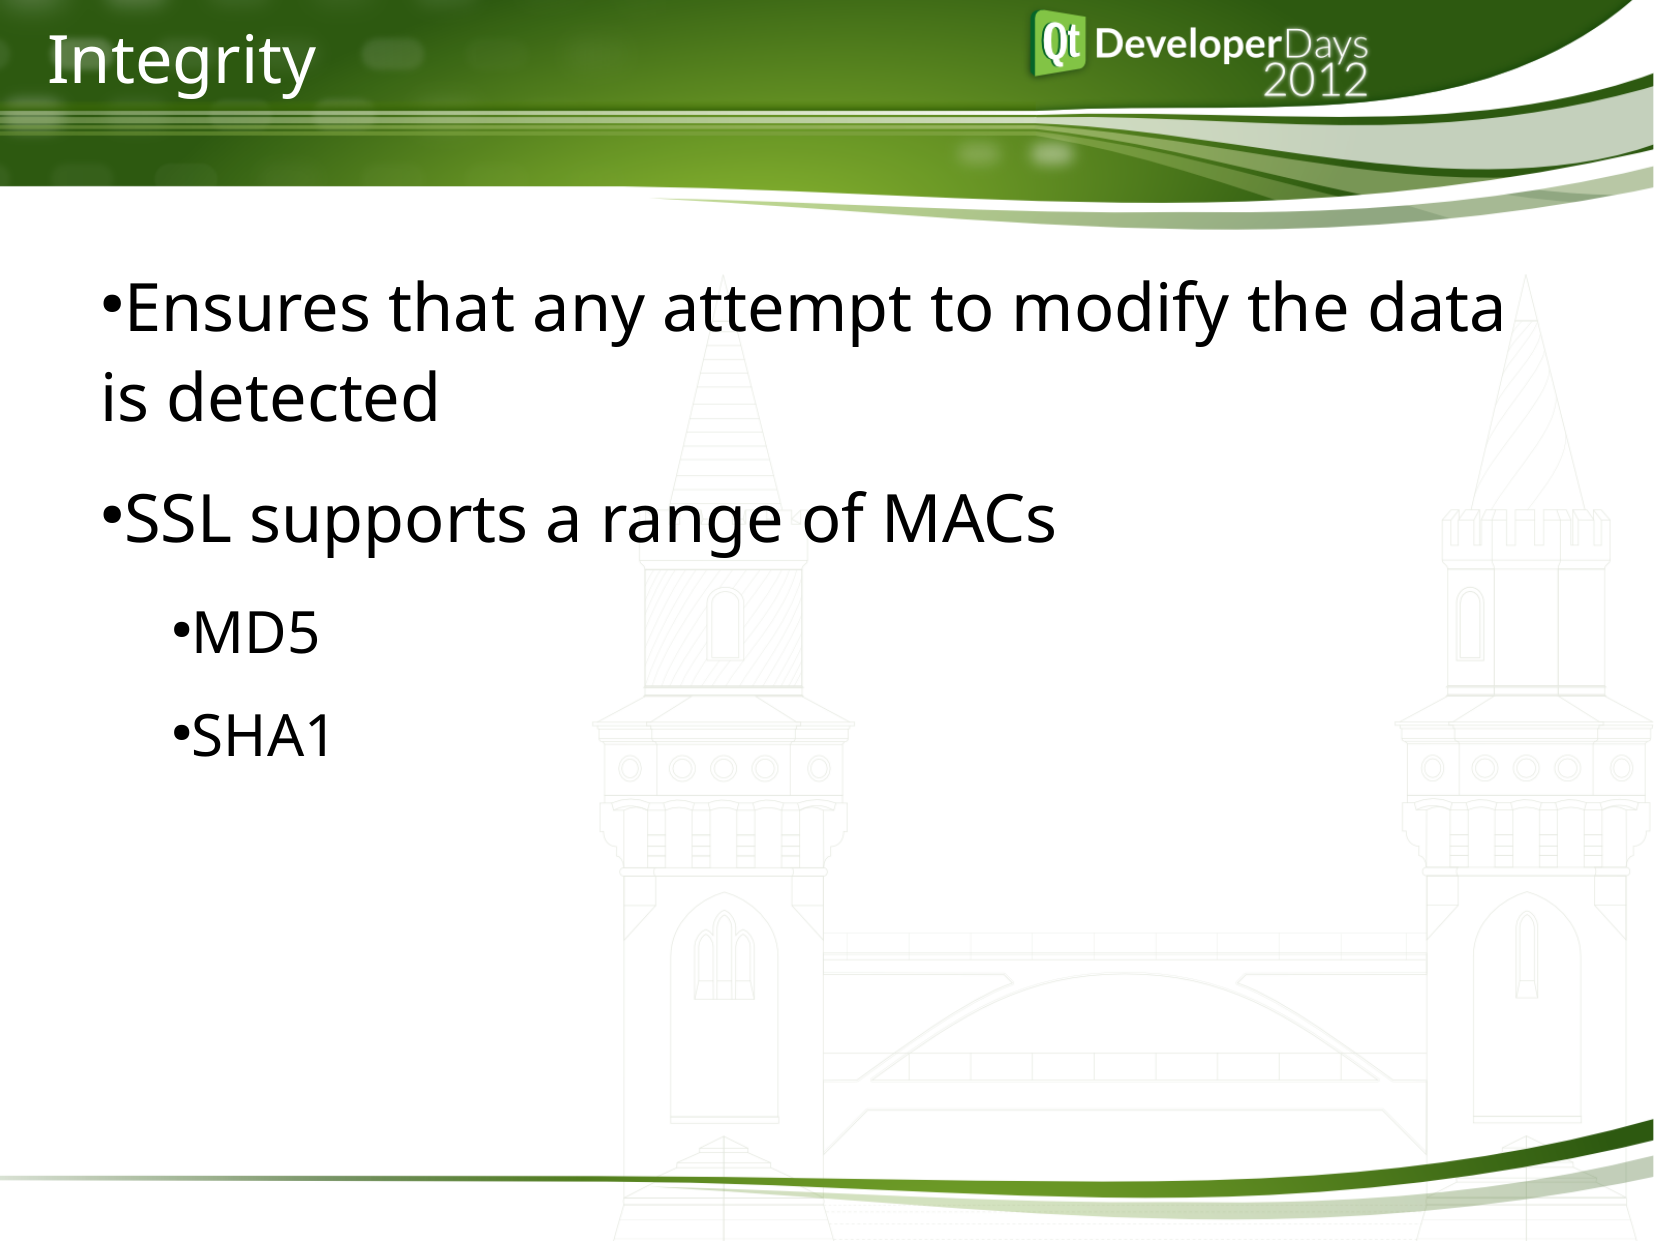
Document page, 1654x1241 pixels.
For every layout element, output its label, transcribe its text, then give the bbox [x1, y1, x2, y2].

title Integrity [47, 11, 1028, 178]
list Ensures that any attempt to modify the data is detected SSL supports a range of MACs MD5 SHA1 [82, 259, 1538, 1079]
picture [0, 0, 1654, 1241]
